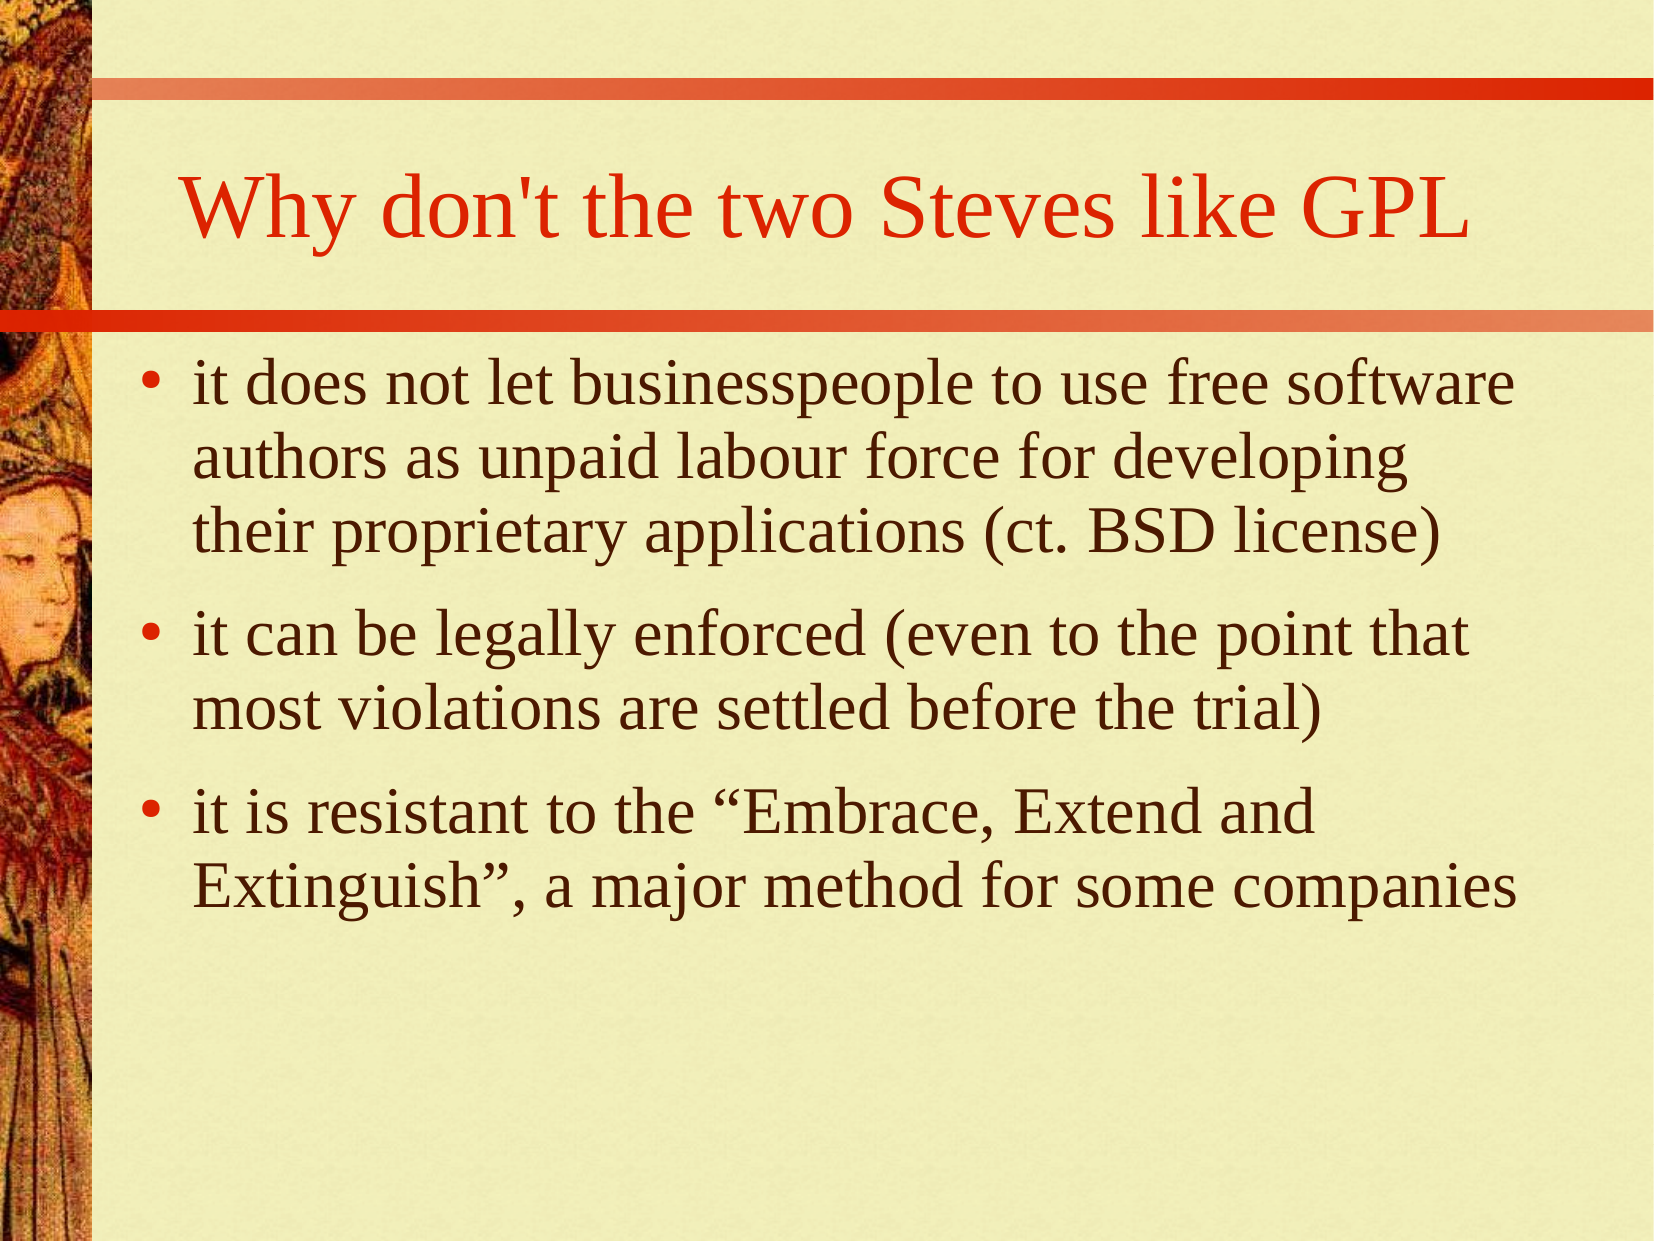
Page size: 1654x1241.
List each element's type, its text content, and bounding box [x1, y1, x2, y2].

list it does not let businesspeople to use free software authors as unpaid labour force for developing their proprietary applications (ct. BSD license) it can be legally enforced (even to the point that most violations are settled before the trial) it is resistant to the “Embrace, Extend and Extinguish”, a major method for some companies [121, 344, 1534, 1127]
picture [0, 332, 1654, 1241]
picture [0, 0, 1654, 310]
title Why don't the two Steves like GPL [121, 102, 1534, 311]
